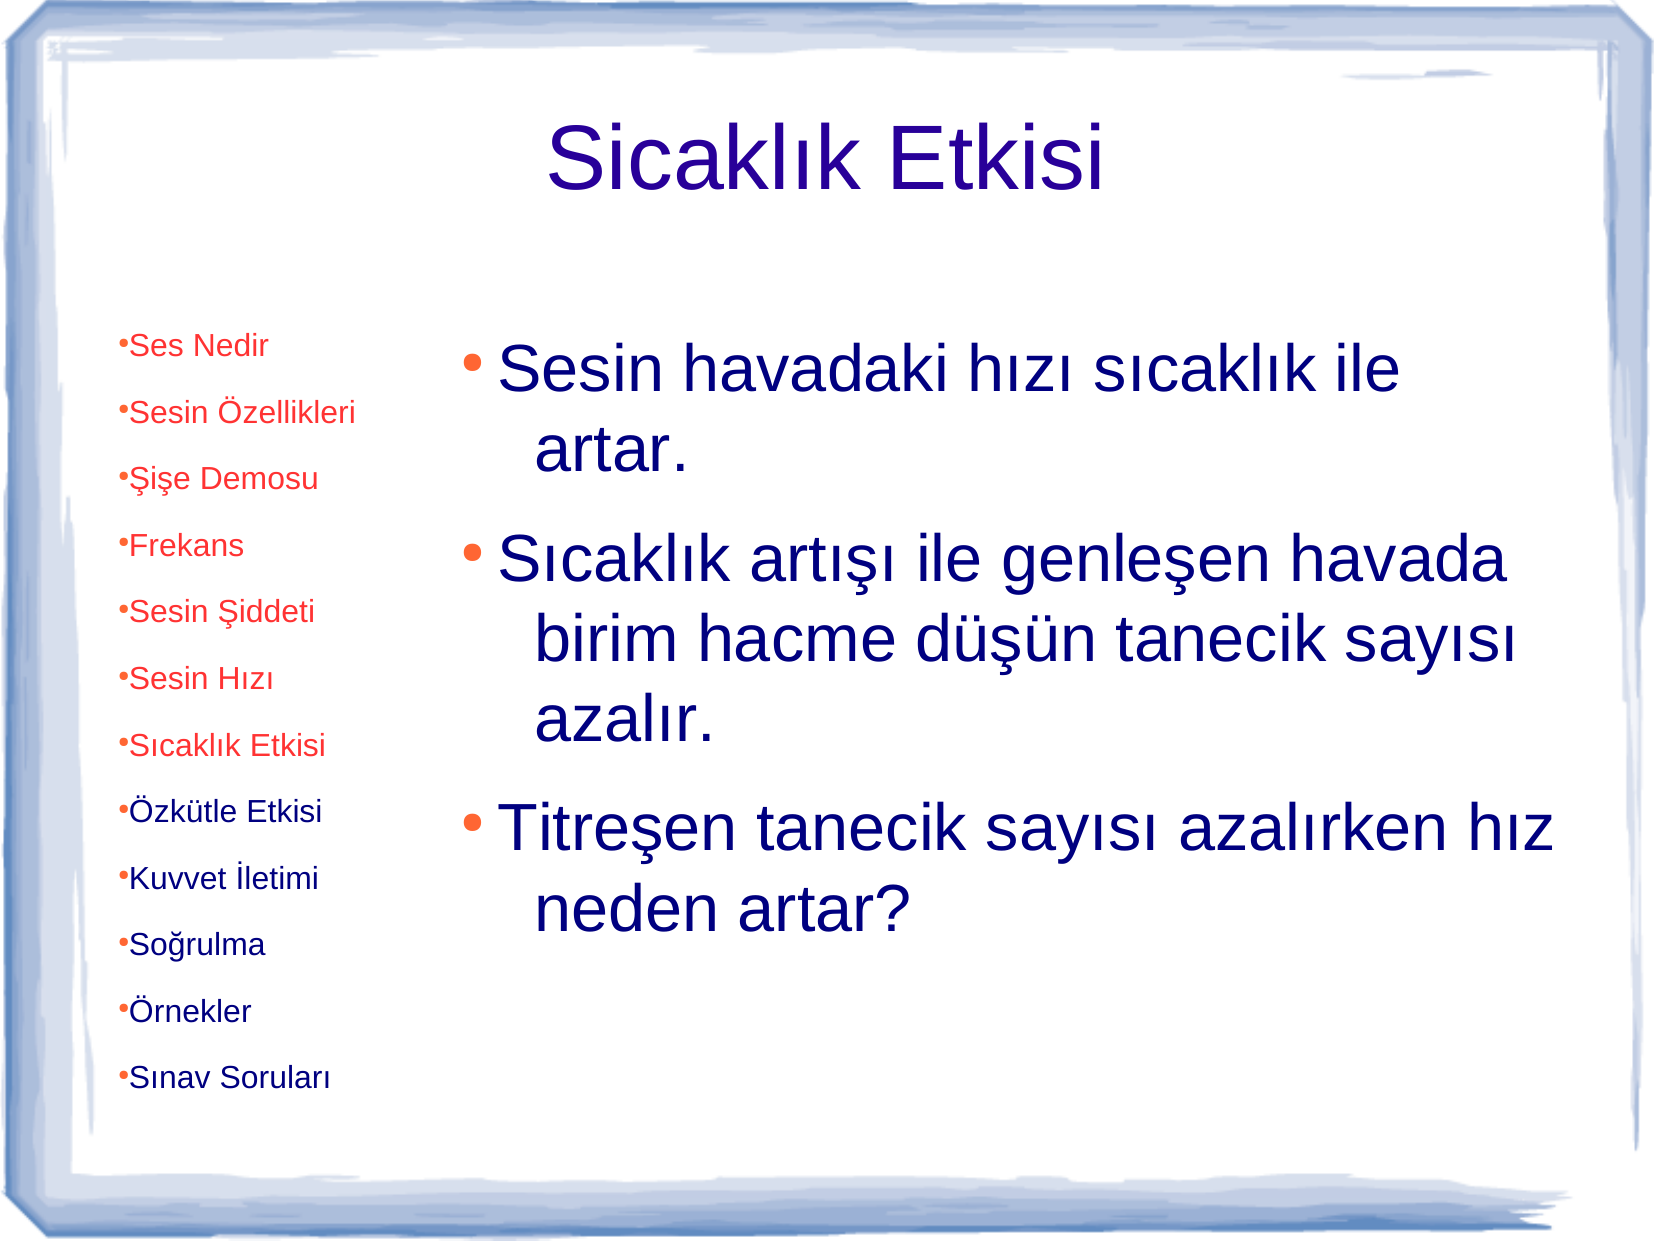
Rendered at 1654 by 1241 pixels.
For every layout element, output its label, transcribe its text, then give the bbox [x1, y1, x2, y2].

list Sesin havadaki hızı sıcaklık ile artar. Sıcaklık artışı ile genleşen havada birim hacme düşün tanecik sayısı azalır. Titreşen tanecik sayısı azalırken hız neden artar? [460, 324, 1572, 1004]
title Sicaklık Etkisi [82, 49, 1571, 257]
list Ses Nedir Sesin Özellikleri Şişe Demosu Frekans Sesin Şiddeti Sesin Hızı Sıcaklık Etkisi Özkütle Etkisi Kuvvet İletimi Soğrulma Örnekler Sınav Soruları [118, 324, 438, 1097]
